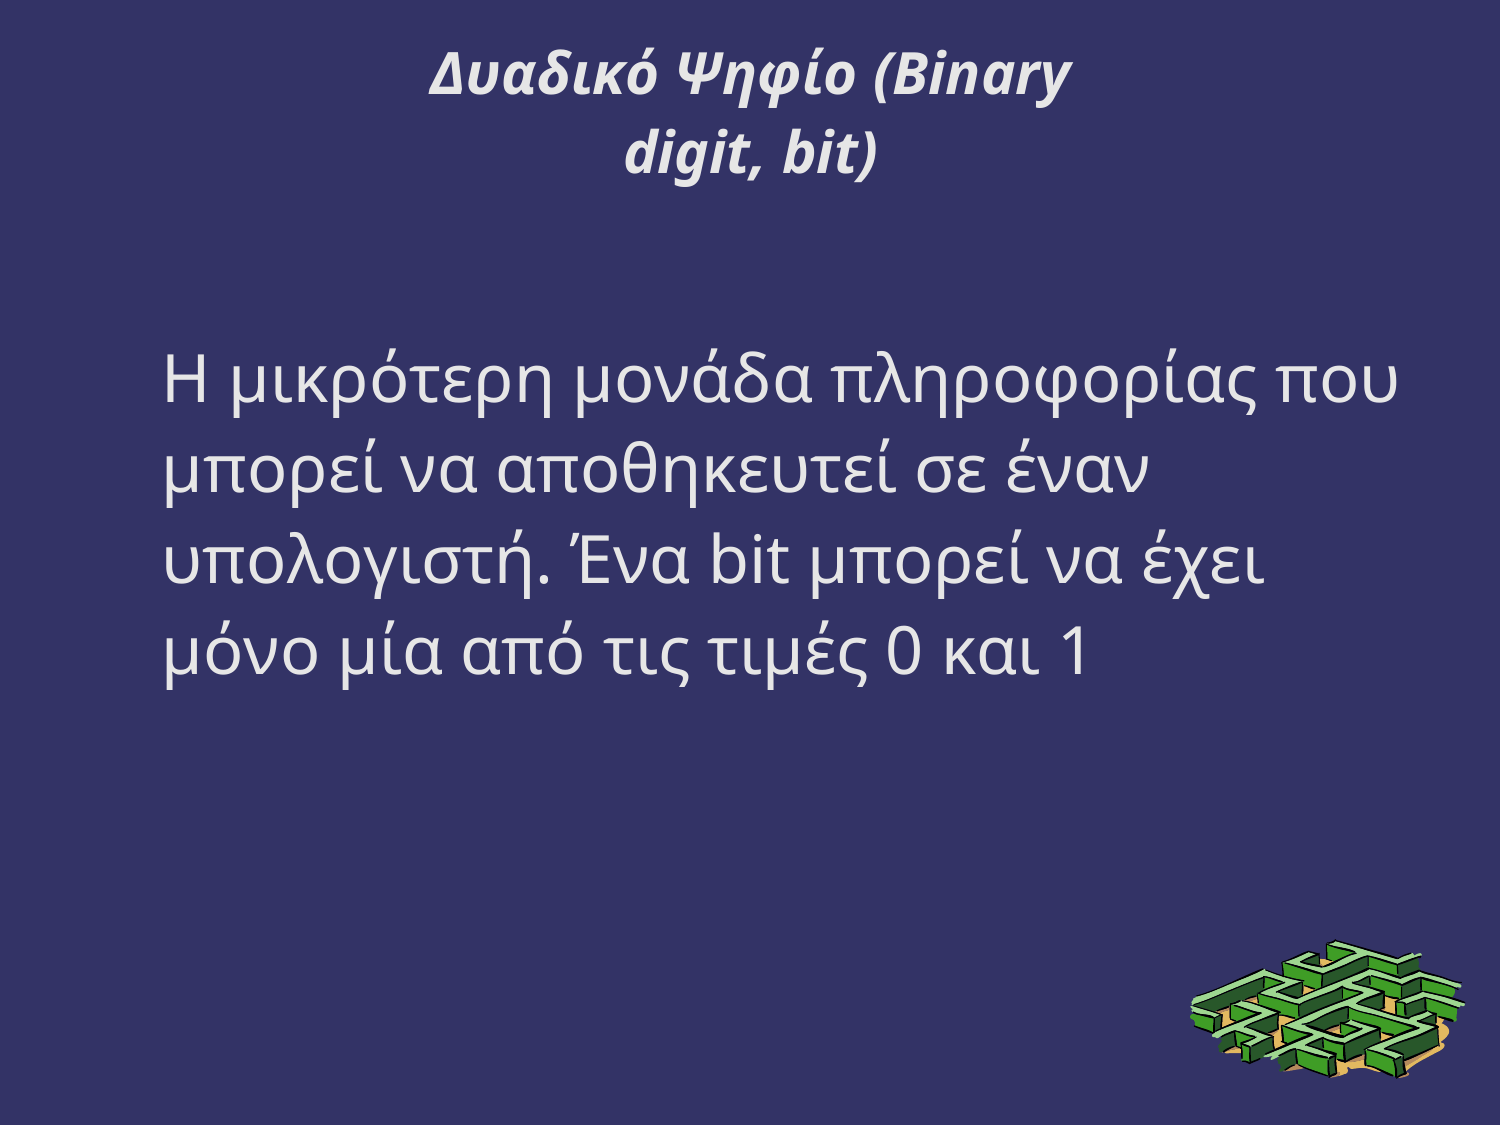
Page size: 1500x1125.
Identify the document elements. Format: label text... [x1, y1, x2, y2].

list Η μικρότερη μονάδα πληροφορίας που μπορεί να αποθηκευτεί σε έναν υπολογιστή. Ένα bit μπορεί να έχει μόνο μία από τις τιμές 0 και 1 [161, 330, 1424, 1040]
title Δυαδικό Ψηφίο (Binary digit, bit) [110, 17, 1392, 206]
